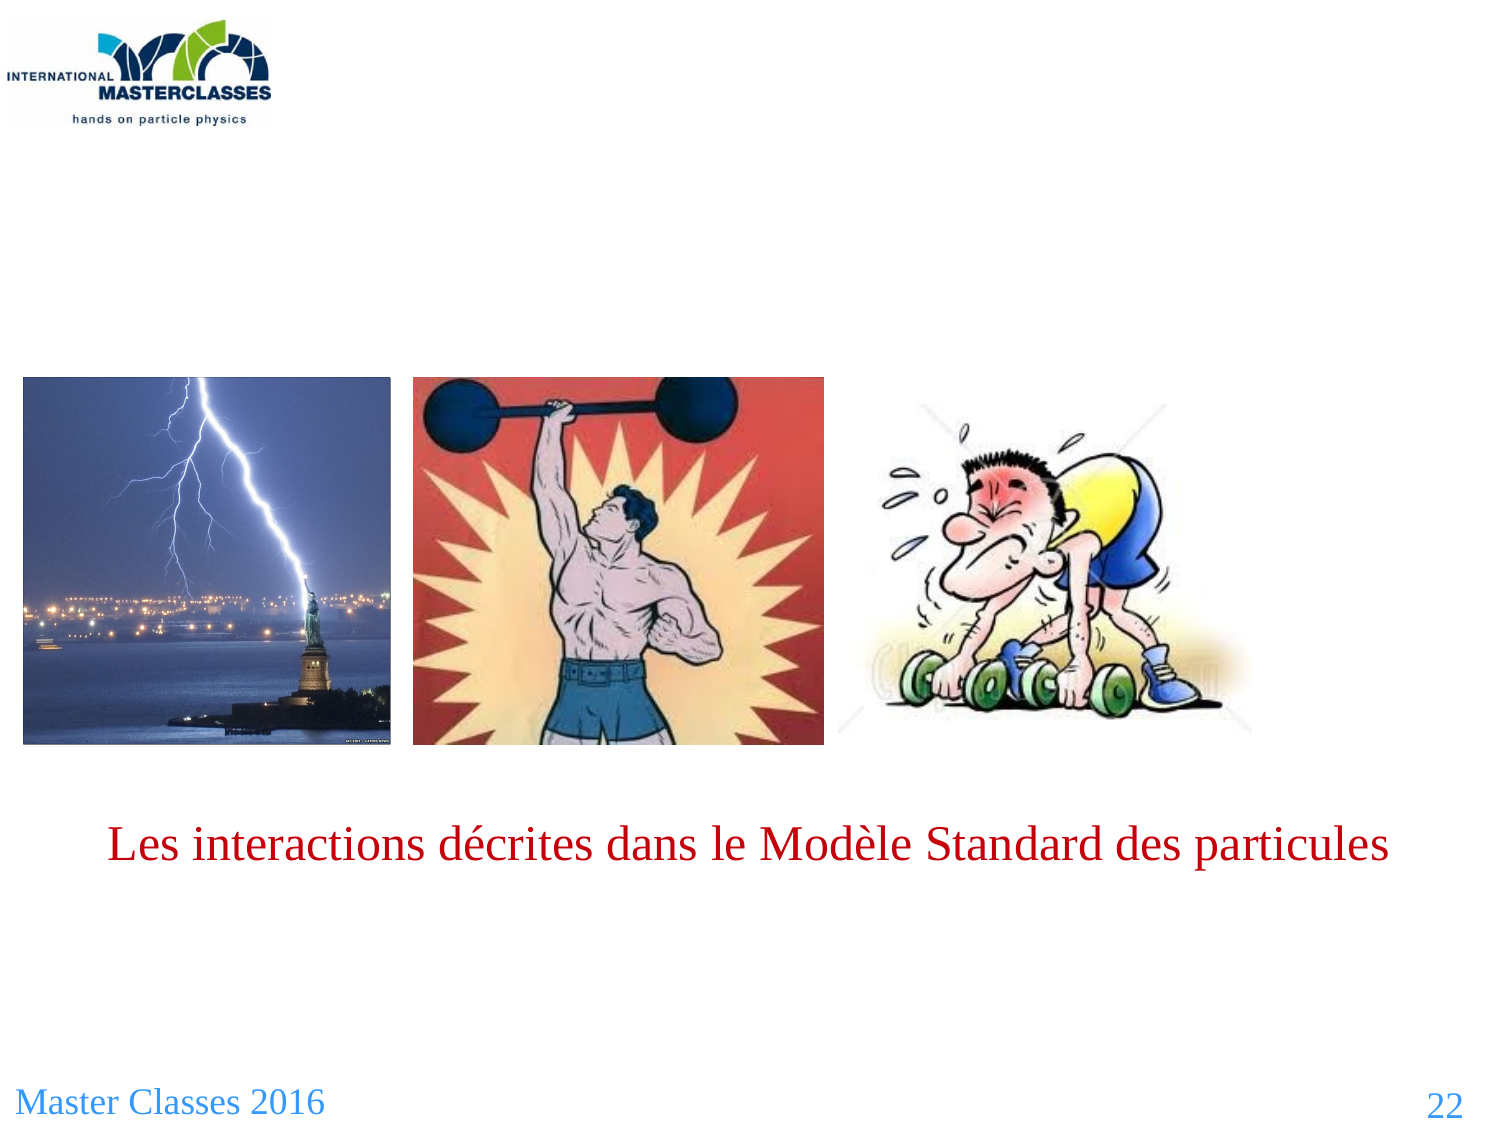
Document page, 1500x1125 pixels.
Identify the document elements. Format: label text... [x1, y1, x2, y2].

text_box Les interactions décrites dans le Modèle Standard des particules [92, 803, 1406, 878]
picture [413, 377, 824, 745]
picture [23, 377, 390, 745]
picture [2, 10, 280, 130]
picture [838, 404, 1252, 733]
